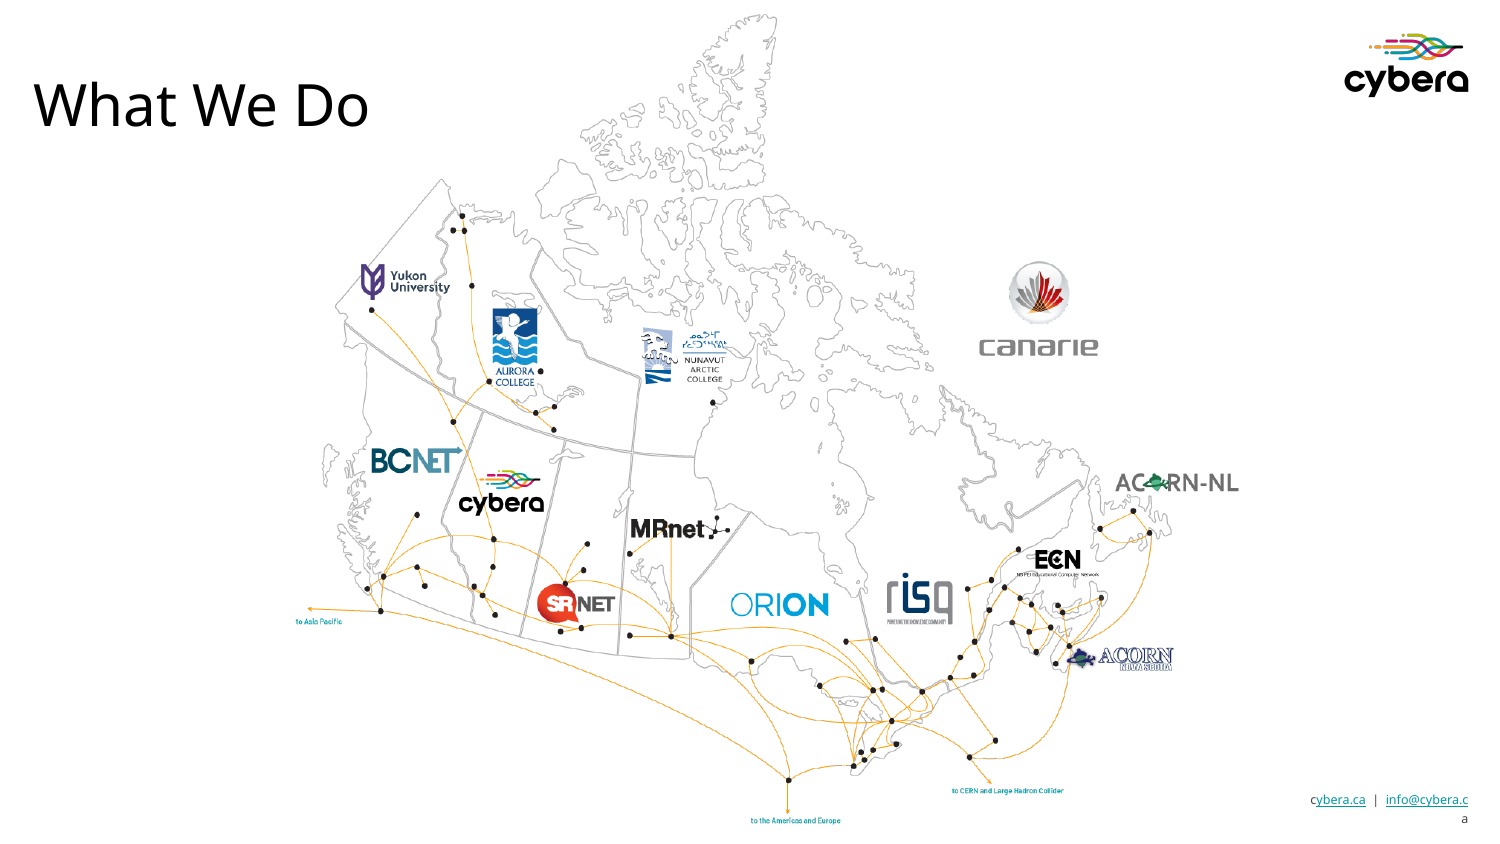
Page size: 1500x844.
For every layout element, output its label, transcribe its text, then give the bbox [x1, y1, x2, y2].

picture [170, 8, 1500, 844]
title What We Do [18, 52, 170, 147]
